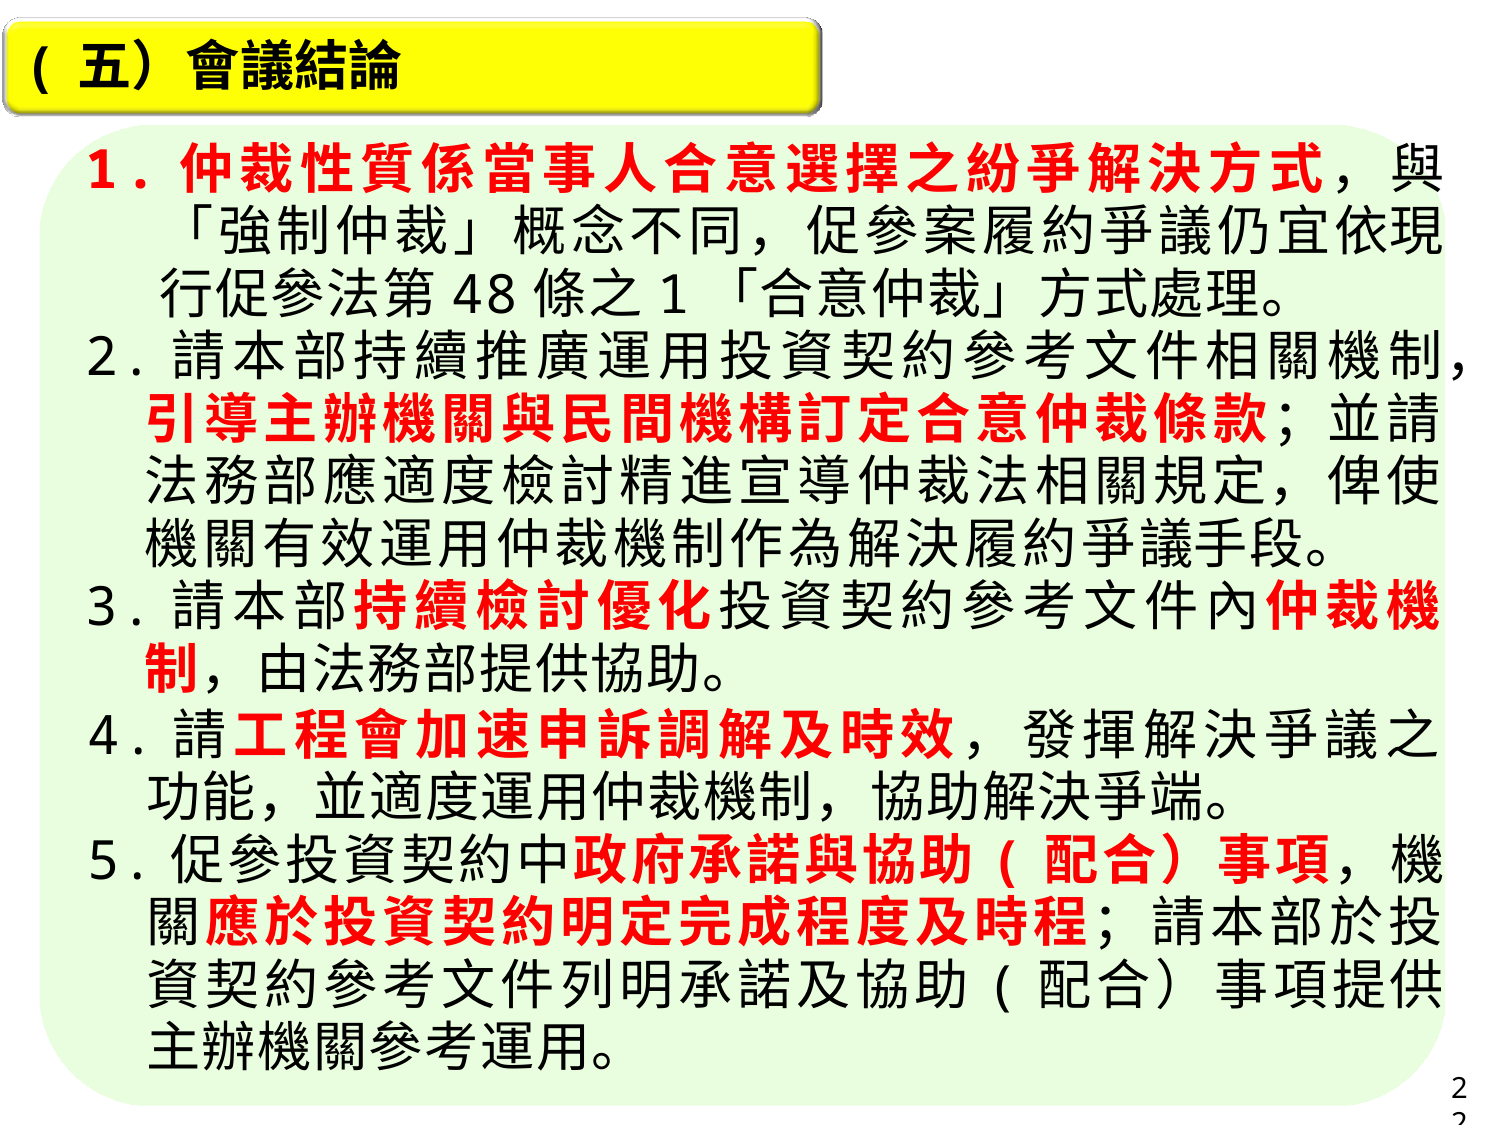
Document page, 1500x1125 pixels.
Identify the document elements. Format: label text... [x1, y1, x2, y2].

text_box [39, 125, 1445, 1106]
text_box 22 [1449, 1067, 1483, 1106]
text_box 1.仲裁性質係當事人合意選擇之紛爭解決方式，與「強制仲裁」概念不同，促參案履約爭議仍宜依現行促參法第48條之1「合意仲裁」方式處理。 2.請本部持續推廣運用投資契約參考文件相關機制，引導主辦機關與民間機構訂定合意仲裁條款；並請法務部應適度檢討精進宣導仲裁法相關規定，俾使機關有效運用仲裁機制作為解決履約爭議手段。 3.請本部持續檢討優化投資契約參考文件內仲裁機制，由法務部提供協助。 4.請工程會加速申訴調解及時效，發揮解決爭議之功能，並適度運用仲裁機制，協助解決爭端。 5.促參投資契約中政府承諾與協助(配合）事項，機關應於投資契約明定完成程度及時程；請本部於投資契約參考文件列明承諾及協助(配合）事項提供主辦機關參考運用。 [85, 134, 1446, 1088]
title (五）會議結論 [21, 29, 513, 98]
text_box [2, 16, 822, 116]
